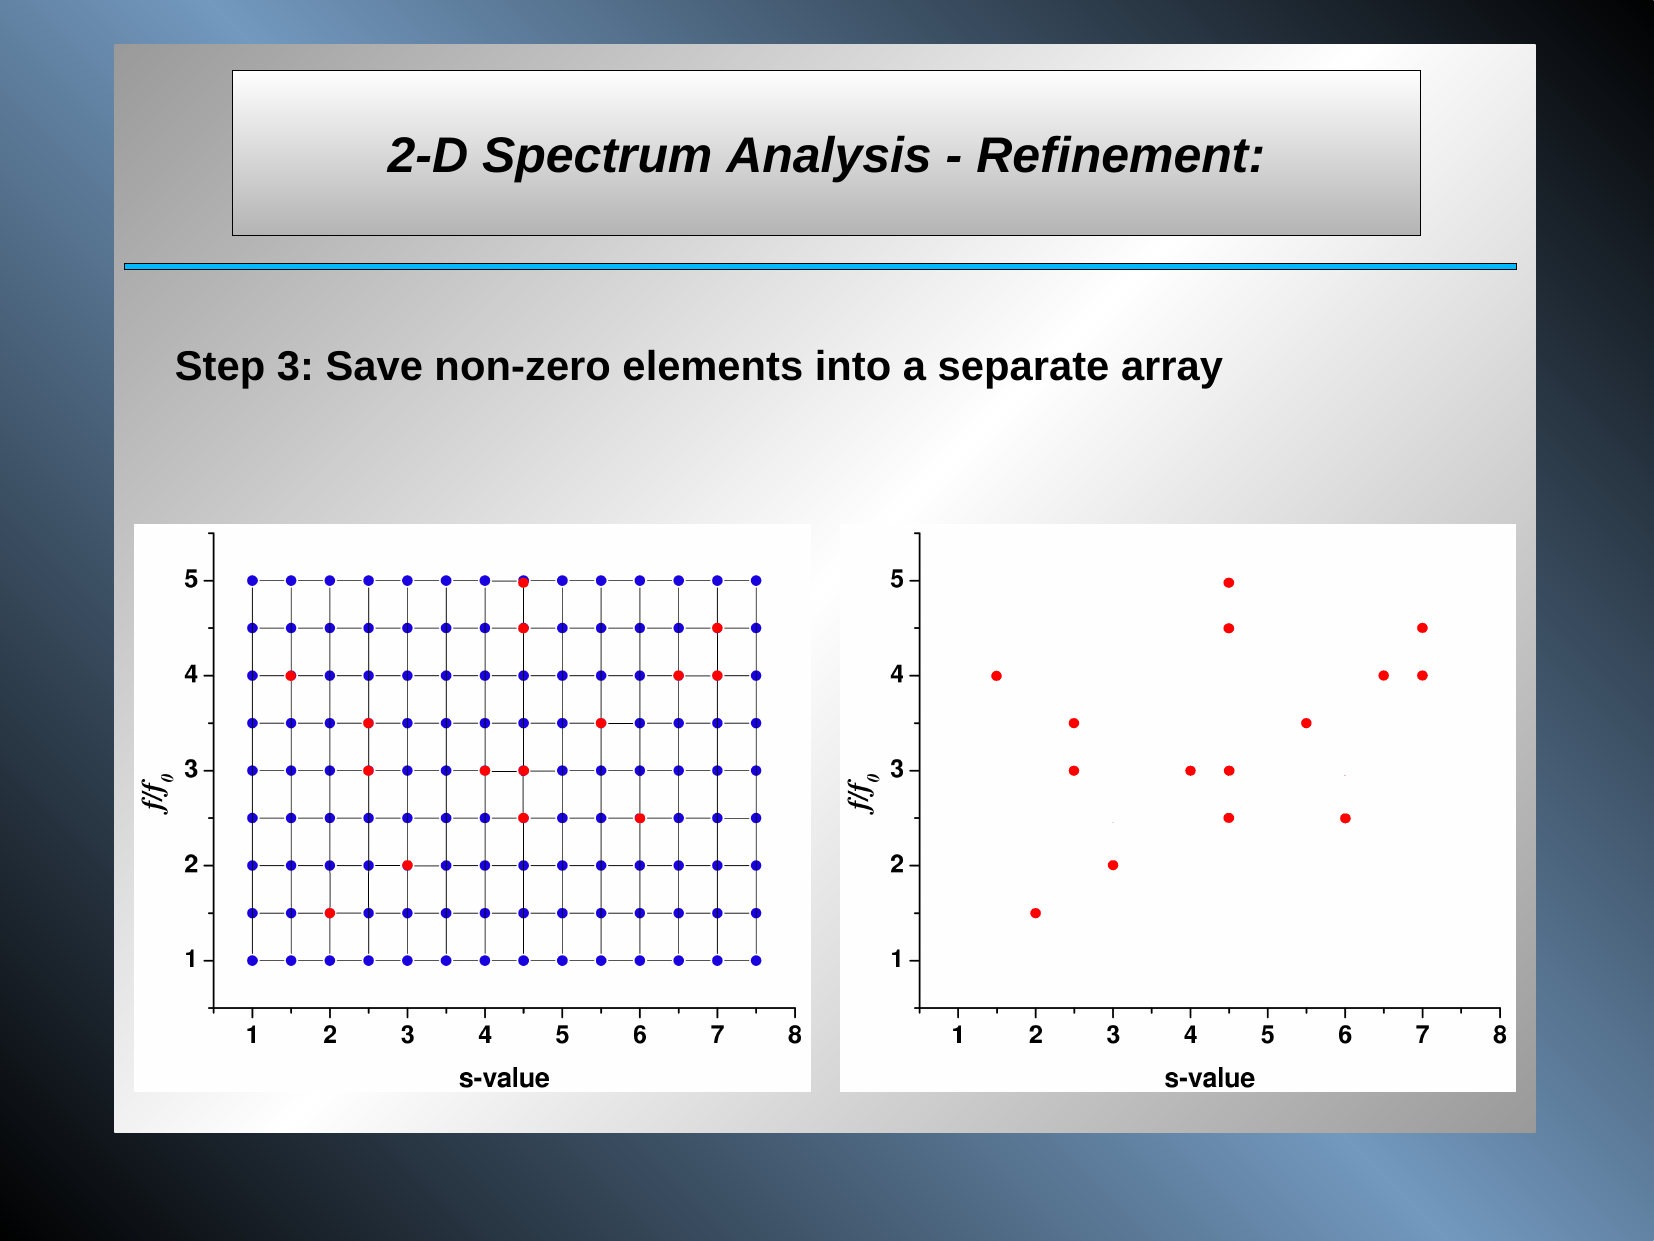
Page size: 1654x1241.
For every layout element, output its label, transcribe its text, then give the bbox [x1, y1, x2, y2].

text_box [124, 263, 1517, 270]
text_box 2-D Spectrum Analysis - Refinement: [246, 127, 1407, 183]
text_box Step 3: Save non-zero elements into a separate array [137, 343, 1491, 390]
picture [134, 524, 811, 1092]
picture [840, 524, 1516, 1092]
text_box [232, 70, 1421, 236]
